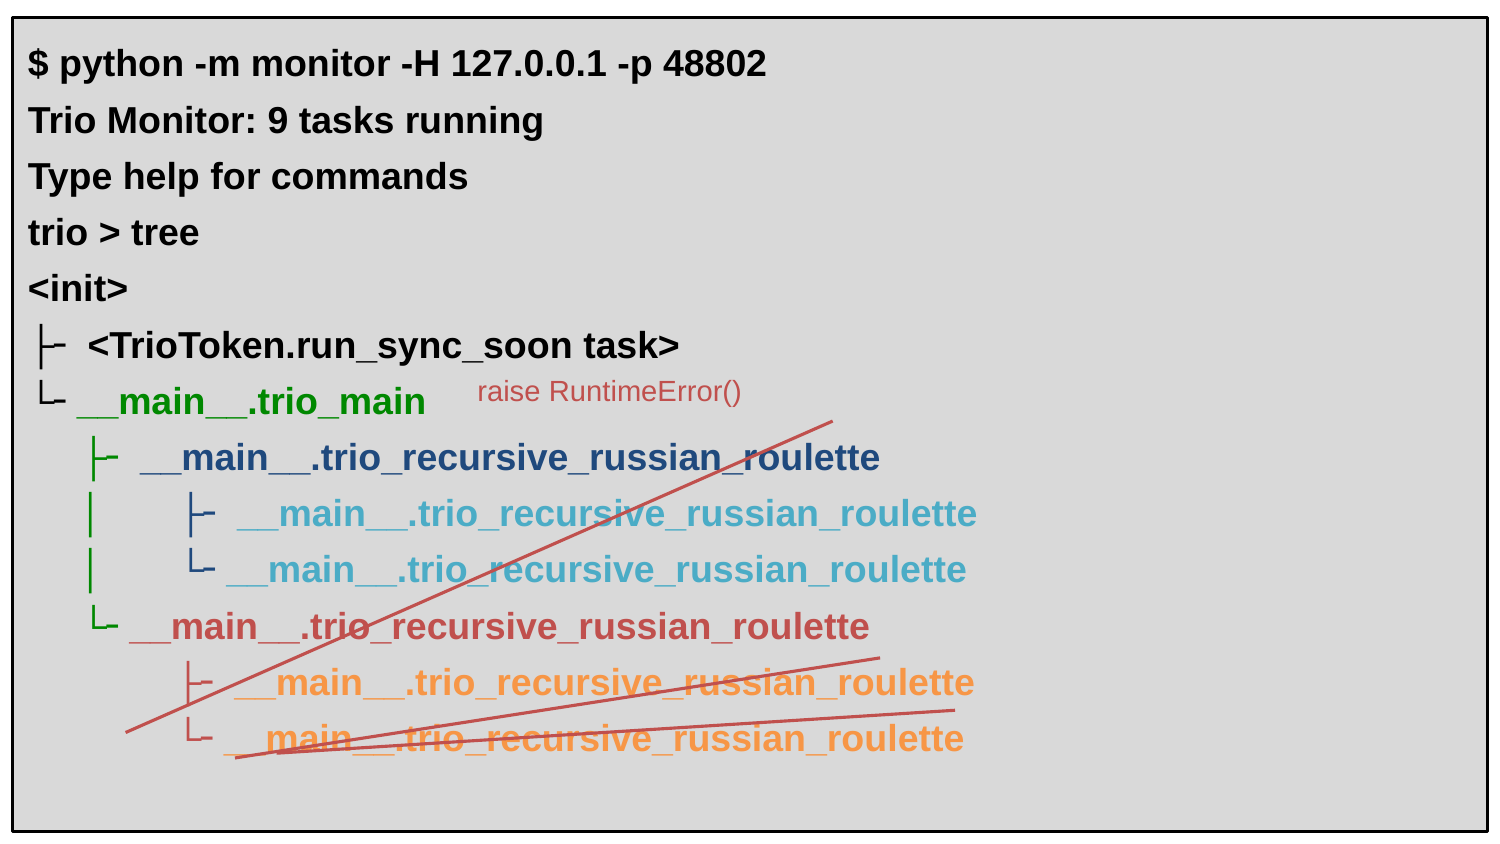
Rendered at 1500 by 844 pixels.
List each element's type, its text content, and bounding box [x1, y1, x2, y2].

text_box raise RuntimeError() [462, 357, 817, 432]
text_box $ python -m monitor -H 127.0.0.1 -p 48802 Trio Monitor: 9 tasks running Type help for commands trio > tree <init> ├╴ <TrioToken.run_sync_soon task> └╴__main__.trio_main ├╴ __main__.trio_recursive_russian_roulette │ ├╴ __main__.trio_recursive_russian_roulette │ └╴__main__.trio_recursive_russian_roulette └╴__main__.trio_recursive_russian_roulette ├╴ __main__.trio_recursive_russian_roulette └╴__main__.trio_recursive_russian_roulette [12, 17, 1488, 832]
